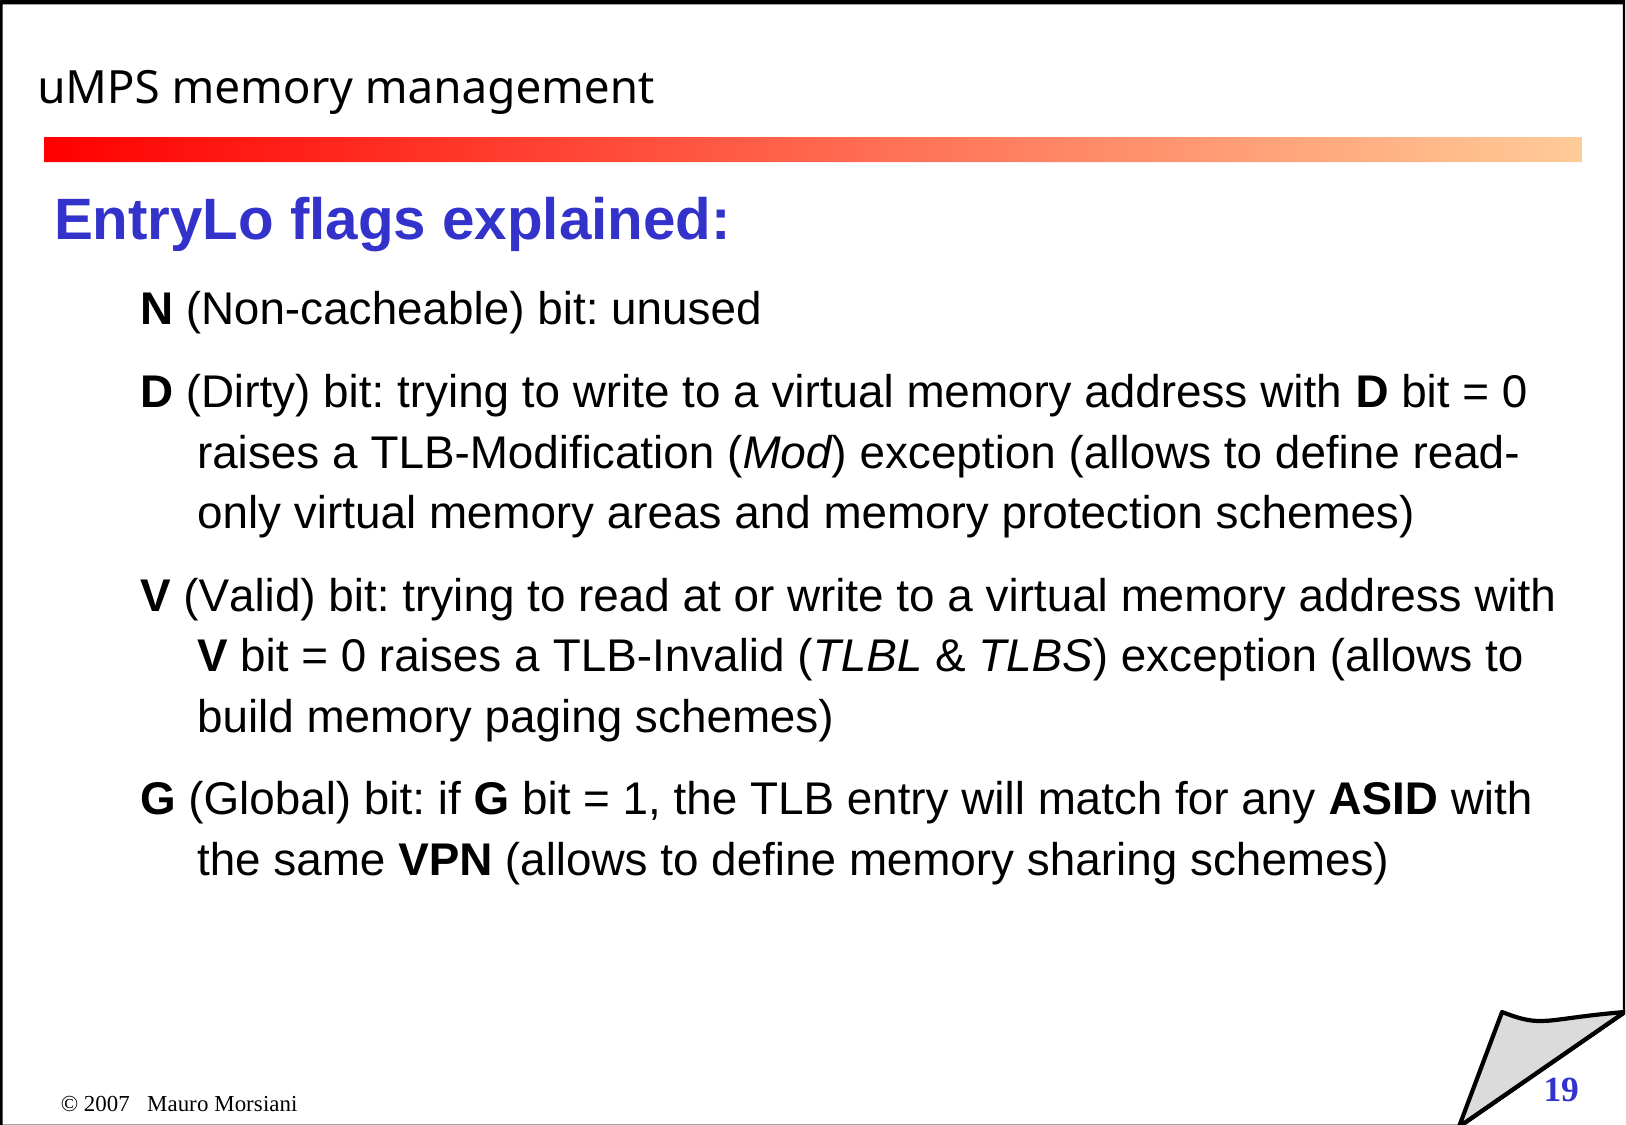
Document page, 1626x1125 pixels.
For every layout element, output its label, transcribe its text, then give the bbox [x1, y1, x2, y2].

list EntryLo flags explained: N (Non-cacheable) bit: unused D (Dirty) bit: trying to write to a virtual memory address with D bit = 0 raises a TLB-Modification (Mod) exception (allows to define read-only virtual memory areas and memory protection schemes) V (Valid) bit: trying to read at or write to a virtual memory address with V bit = 0 raises a TLB-Invalid (TLBL & TLBS) exception (allows to build memory paging schemes) G (Global) bit: if G bit = 1, the TLB entry will match for any ASID with the same VPN (allows to define memory sharing schemes) [54, 187, 1571, 1124]
title uMPS memory management [37, 44, 1588, 131]
